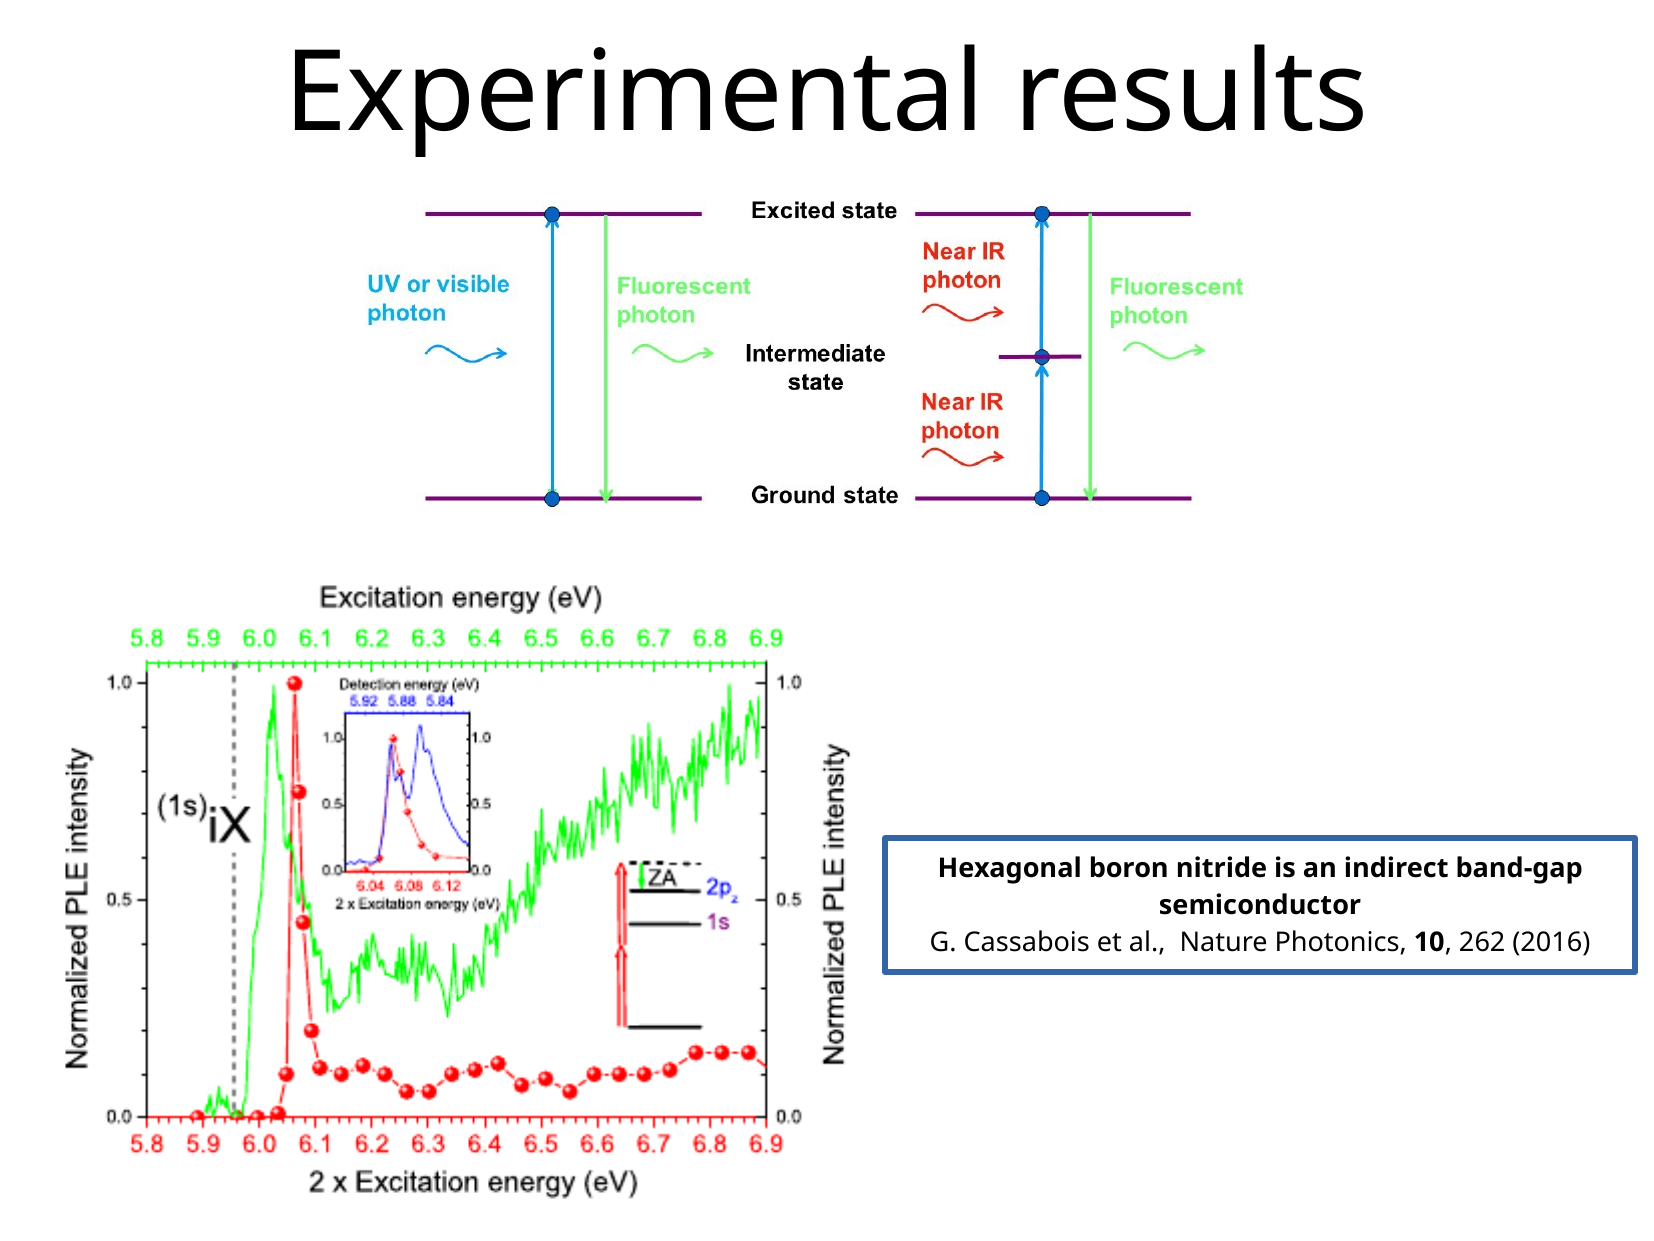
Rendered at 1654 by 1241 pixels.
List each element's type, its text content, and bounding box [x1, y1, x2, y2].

picture [352, 187, 1284, 523]
title Experimental results [82, 14, 1571, 160]
picture [30, 554, 874, 1225]
text_box Hexagonal boron nitride is an indirect band-gap semiconductor G. Cassabois et al., Nature Photonics, 10, 262 (2016) [885, 838, 1636, 972]
